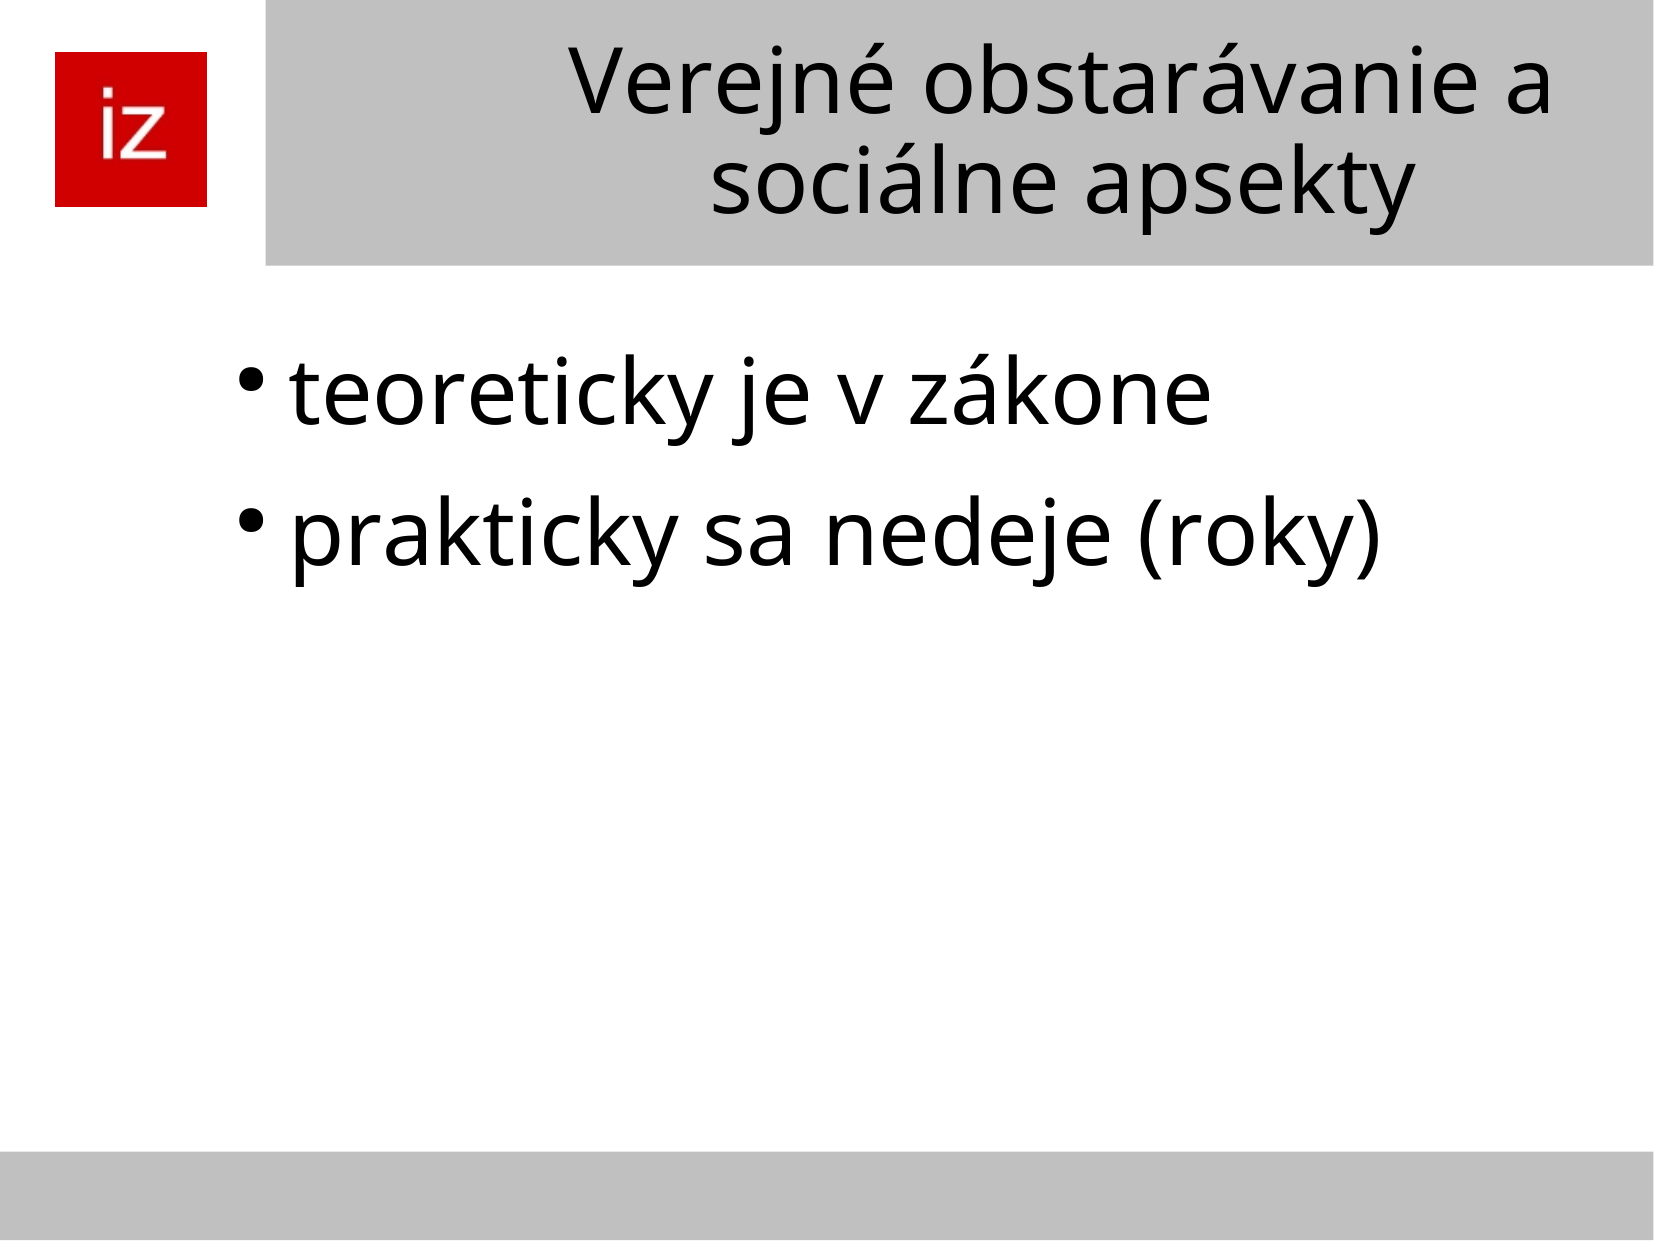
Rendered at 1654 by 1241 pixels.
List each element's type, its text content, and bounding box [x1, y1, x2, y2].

picture [55, 52, 207, 207]
title Verejné obstarávanie a sociálne apsekty [561, 29, 1565, 237]
list teoreticky je v zákone prakticky sa nedeje (roky) [121, 344, 1533, 1126]
